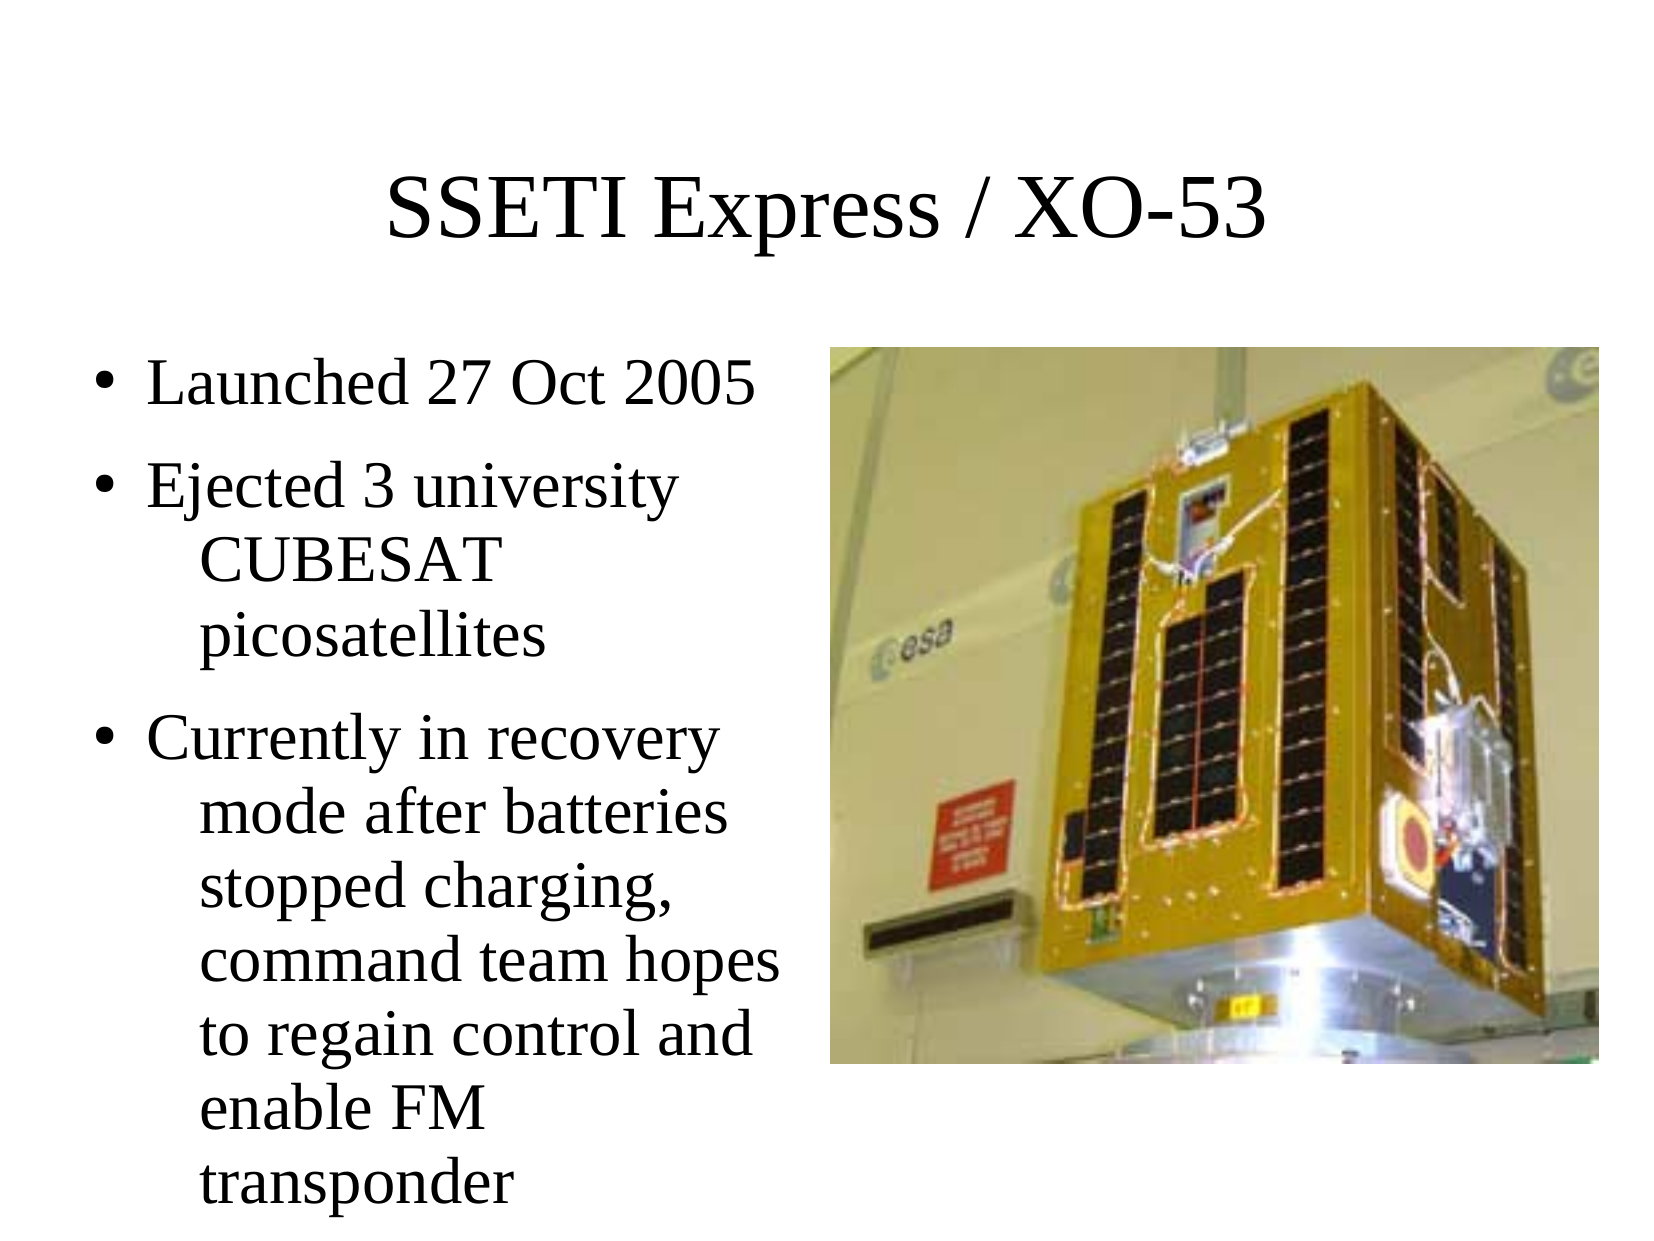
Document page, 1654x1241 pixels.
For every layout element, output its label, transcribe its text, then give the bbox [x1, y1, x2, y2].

title SSETI Express / XO-53 [121, 102, 1534, 311]
list Launched 27 Oct 2005 Ejected 3 university CUBESAT picosatellites Currently in recovery mode after batteries stopped charging, command team hopes to regain control and enable FM transponder [57, 344, 811, 1127]
picture [830, 347, 1599, 1064]
